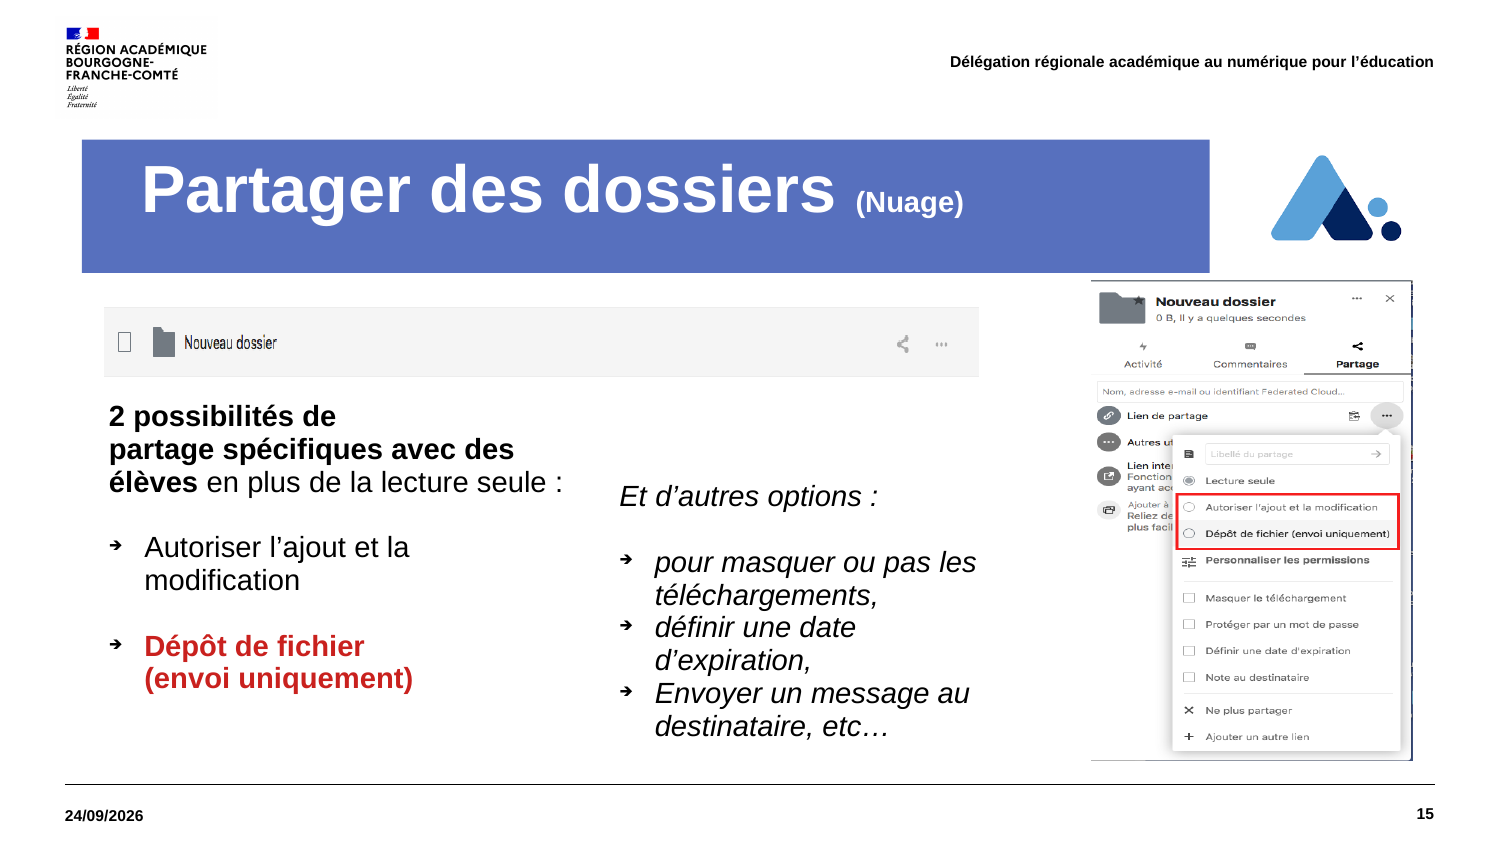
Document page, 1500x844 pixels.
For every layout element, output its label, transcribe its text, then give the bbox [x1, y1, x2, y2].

text_box Délégation régionale académique au numérique pour l’éducation [470, 32, 1435, 91]
picture [104, 307, 979, 380]
text_box <numéro> [1213, 784, 1435, 843]
picture [1091, 280, 1413, 761]
picture [55, 16, 218, 119]
picture [1259, 128, 1409, 275]
text_box 2 possibilités de partage spécifiques avec des élèves en plus de la lecture seule : Autoriser l’ajout et la modification Dépôt de fichier (envoi uniquement) [94, 392, 586, 736]
text_box Et d’autres options : pour masquer ou pas les téléchargements, définir une date d’expiration, Envoyer un message au destinataire, etc… [604, 472, 1013, 760]
text_box Partager des dossiers (Nuage) [81, 139, 1210, 273]
text_box 31/01/2023 [64, 787, 245, 843]
